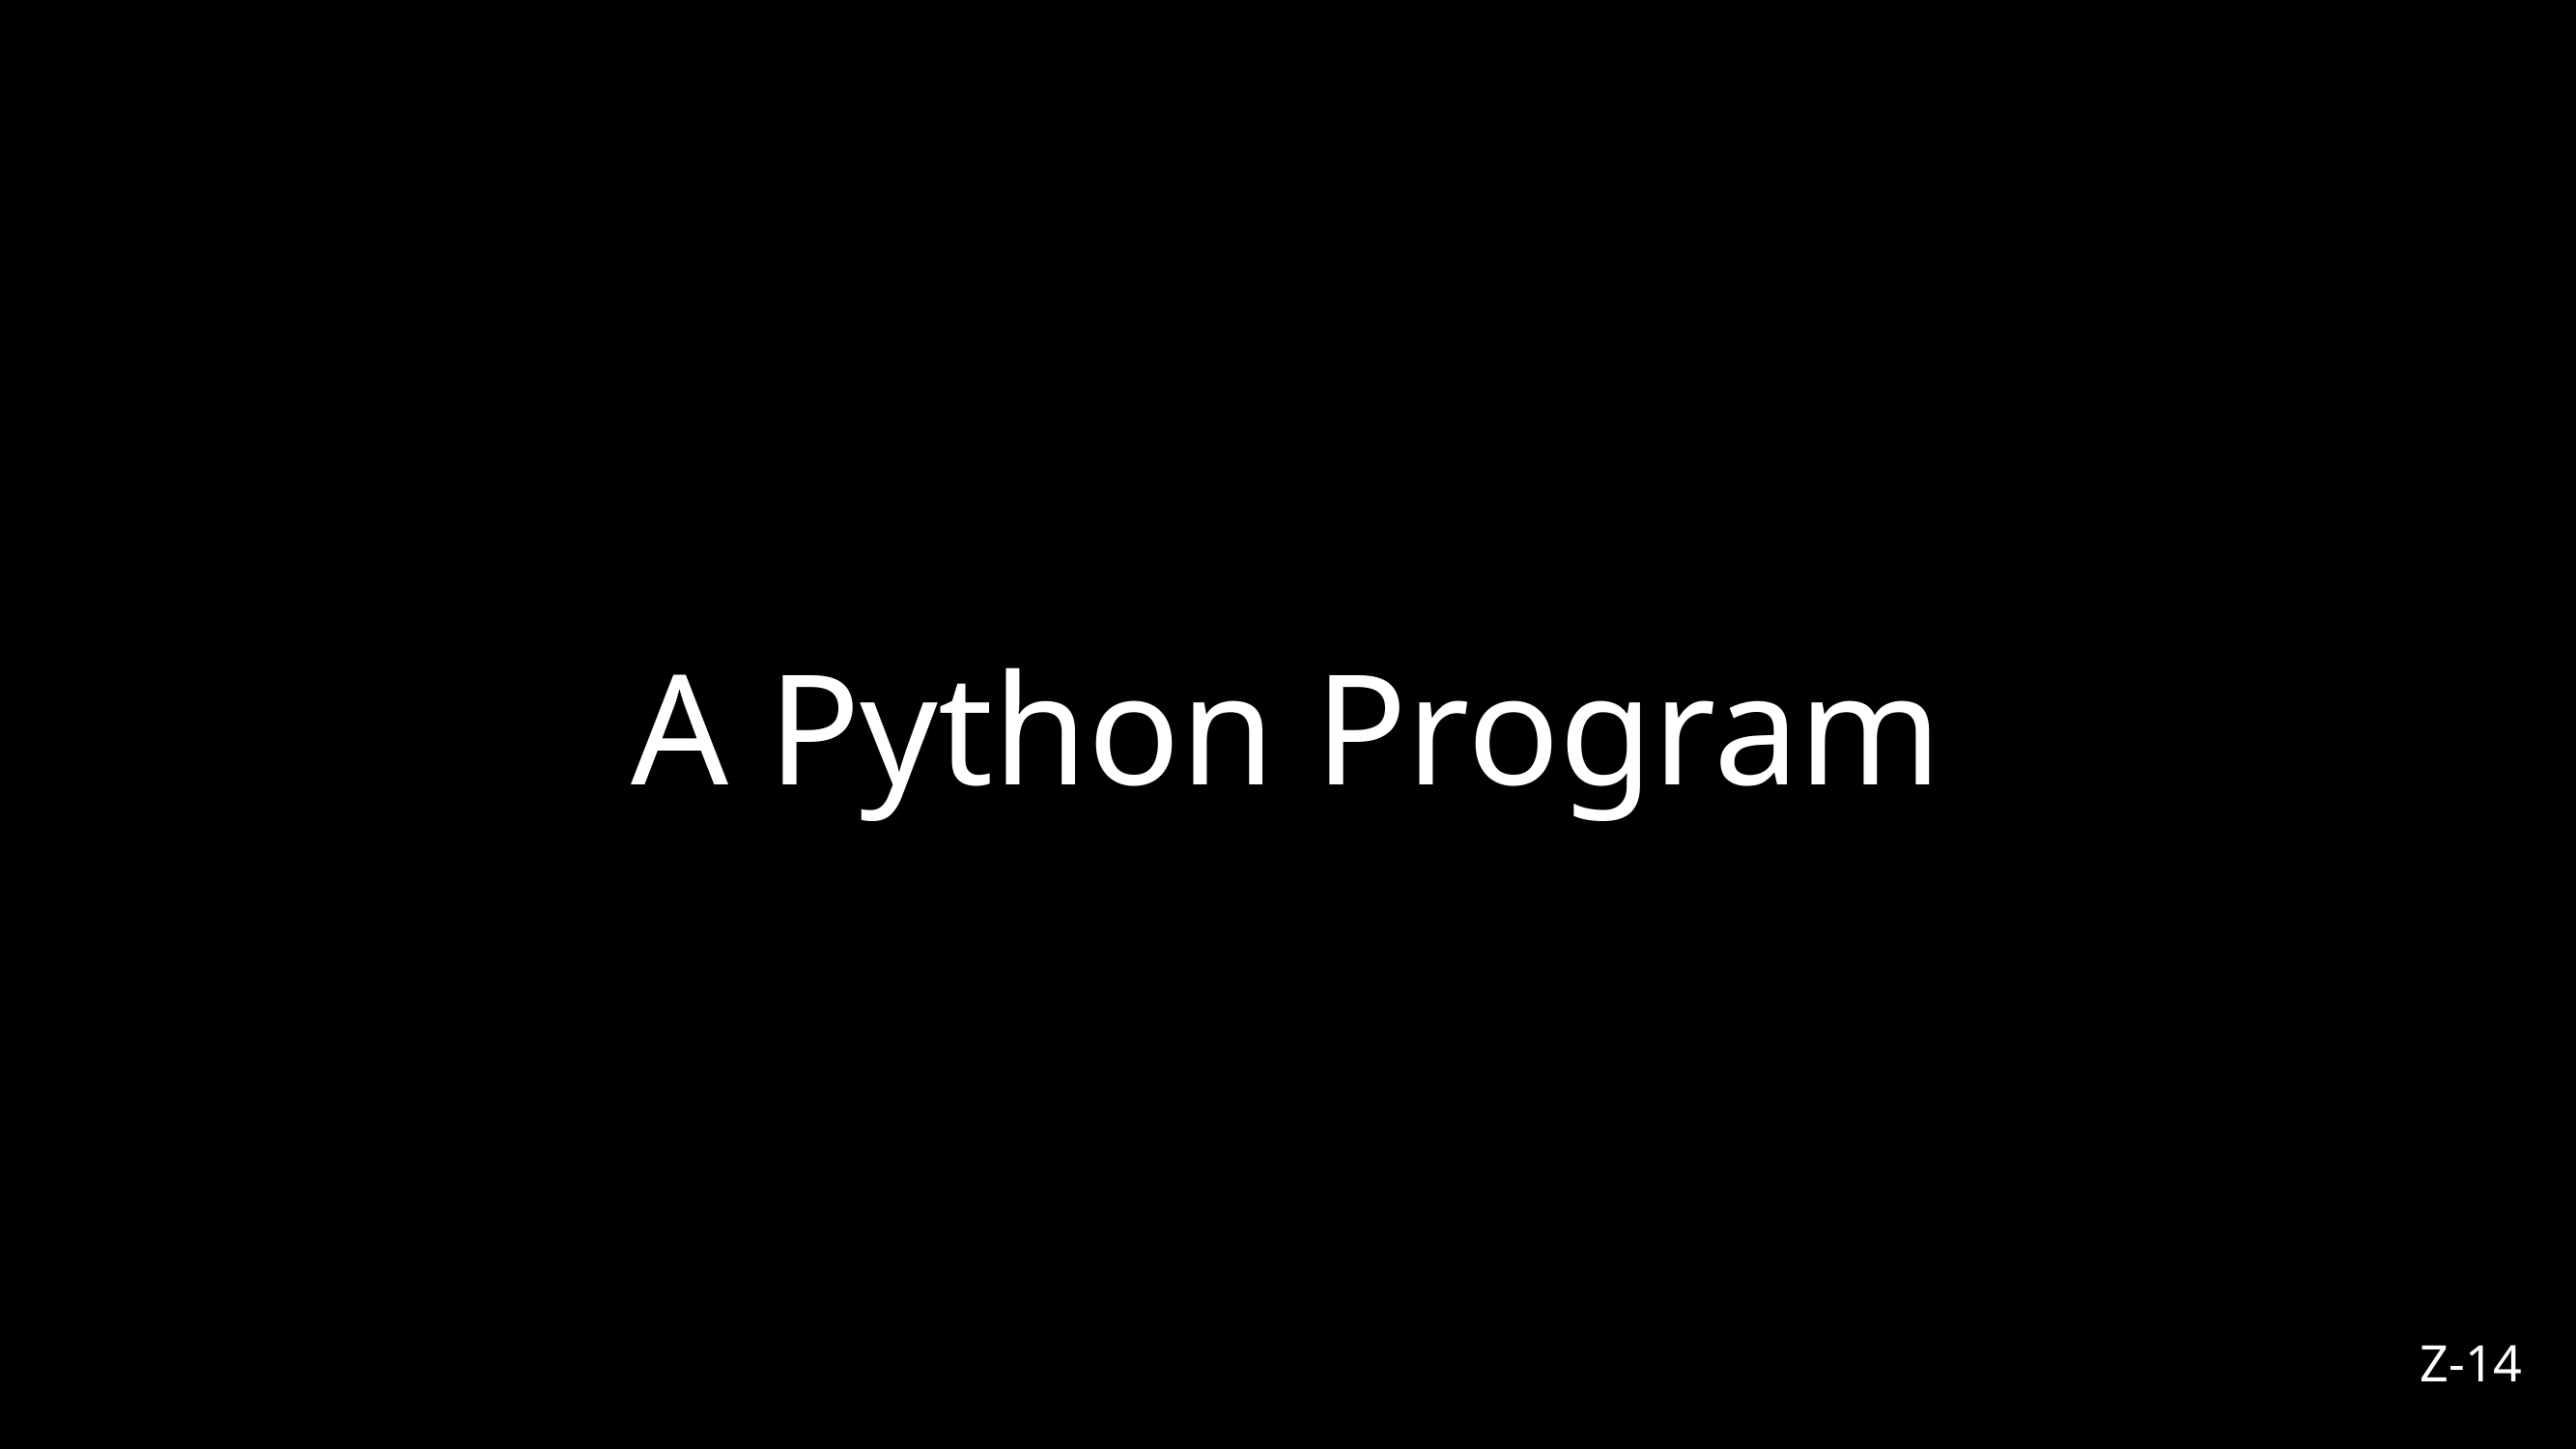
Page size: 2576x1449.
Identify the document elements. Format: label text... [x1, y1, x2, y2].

title A Python Program [183, 440, 2392, 1007]
text_box Z-14 [2420, 1331, 2523, 1392]
